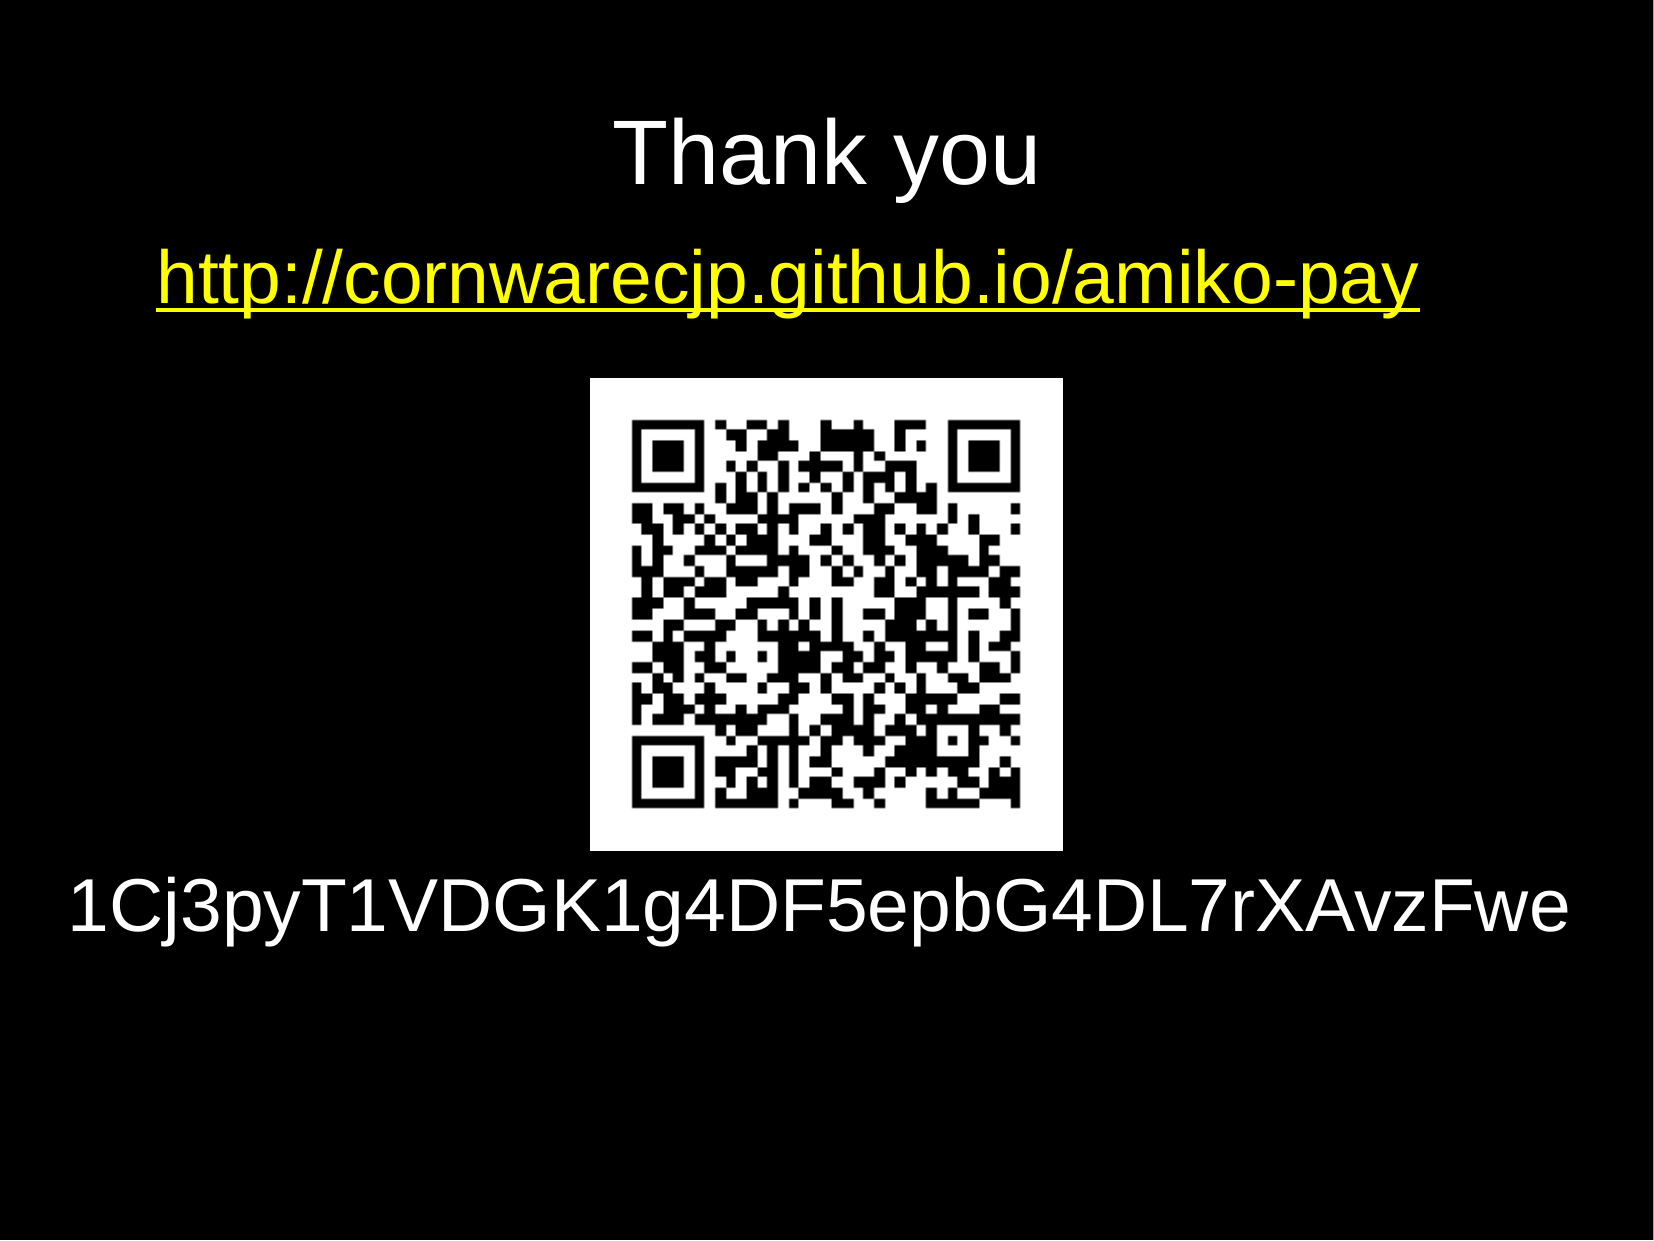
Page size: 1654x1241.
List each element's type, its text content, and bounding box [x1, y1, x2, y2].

text_box 1Cj3pyT1VDGK1g4DF5epbG4DL7rXAvzFwe [53, 855, 1587, 955]
text_box http://cornwarecjp.github.io/amiko-pay [141, 228, 1456, 328]
picture [590, 378, 1063, 851]
title Thank you [82, 49, 1571, 257]
